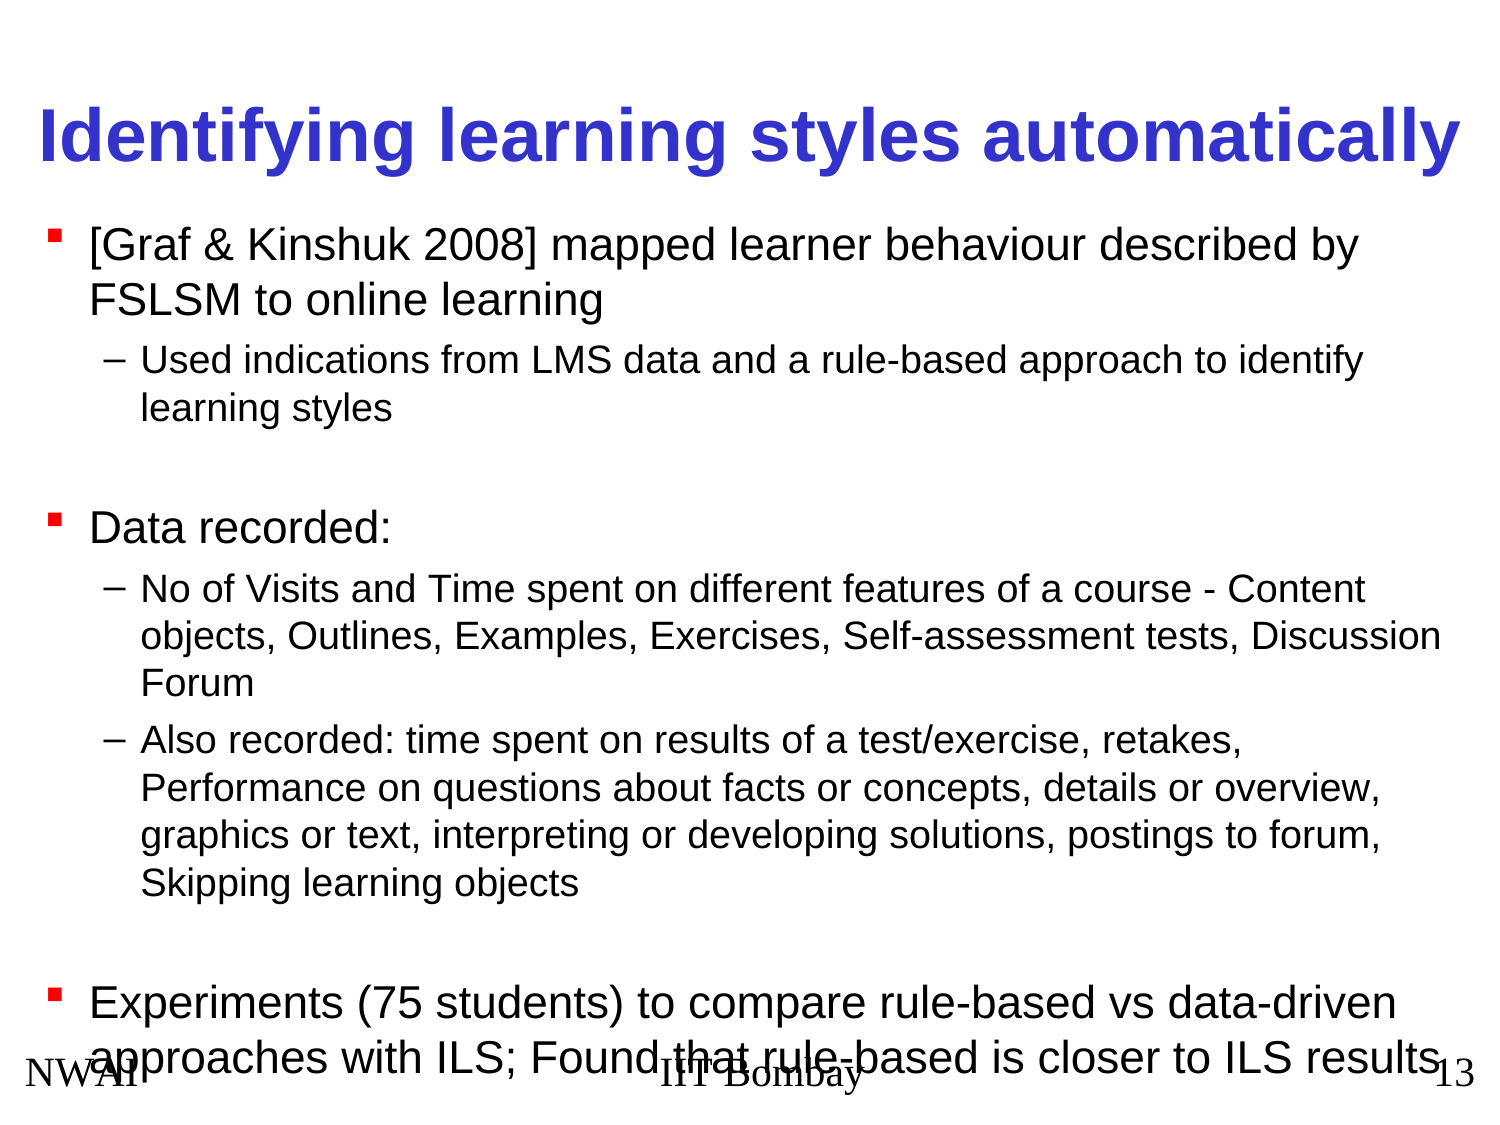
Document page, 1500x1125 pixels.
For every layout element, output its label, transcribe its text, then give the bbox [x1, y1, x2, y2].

title Identifying learning styles automatically [19, 56, 1483, 207]
list [Graf & Kinshuk 2008] mapped learner behaviour described by FSLSM to online learning Used indications from LMS data and a rule-based approach to identify learning styles Data recorded: No of Visits and Time spent on different features of a course - Content objects, Outlines, Examples, Exercises, Self-assessment tests, Discussion Forum Also recorded: time spent on results of a test/exercise, retakes, Performance on questions about facts or concepts, details or overview, graphics or text, interpreting or developing solutions, postings to forum, Skipping learning objects Experiments (75 students) to compare rule-based vs data-driven approaches with ILS; Found that rule-based is closer to ILS results [29, 206, 1463, 1125]
